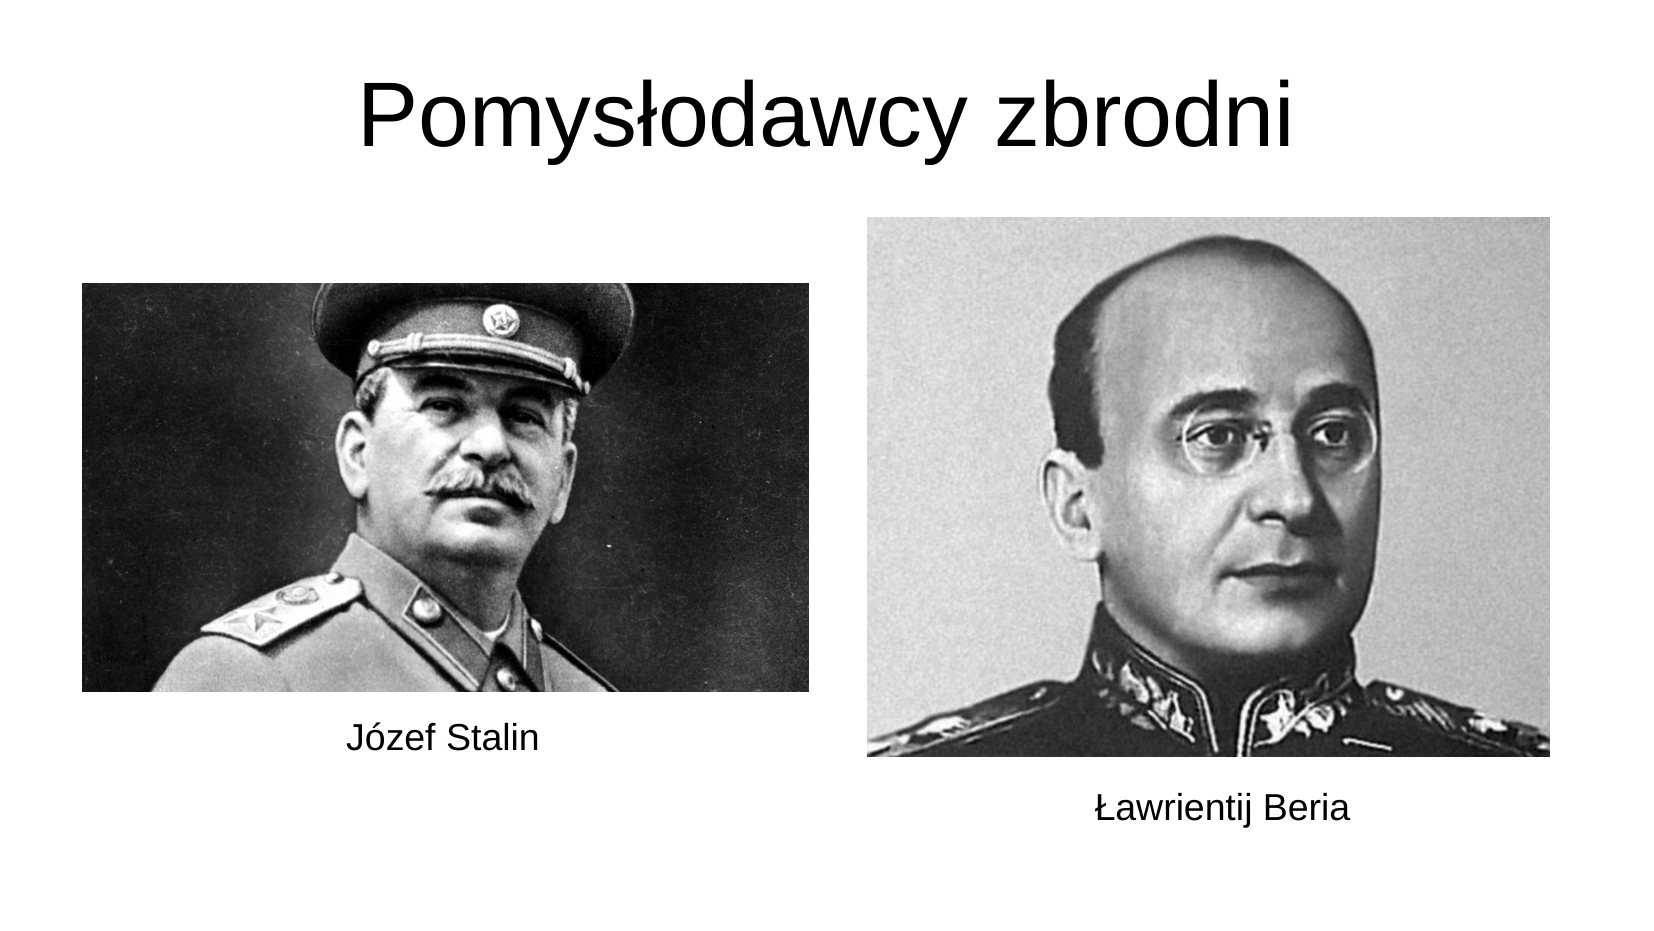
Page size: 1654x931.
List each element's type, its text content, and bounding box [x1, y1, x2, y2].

text_box Ławrientij Beria [897, 779, 1548, 837]
text_box Józef Stalin [106, 708, 780, 766]
title Pomysłodawcy zbrodni [82, 37, 1571, 193]
picture [82, 283, 809, 692]
picture [867, 217, 1550, 758]
